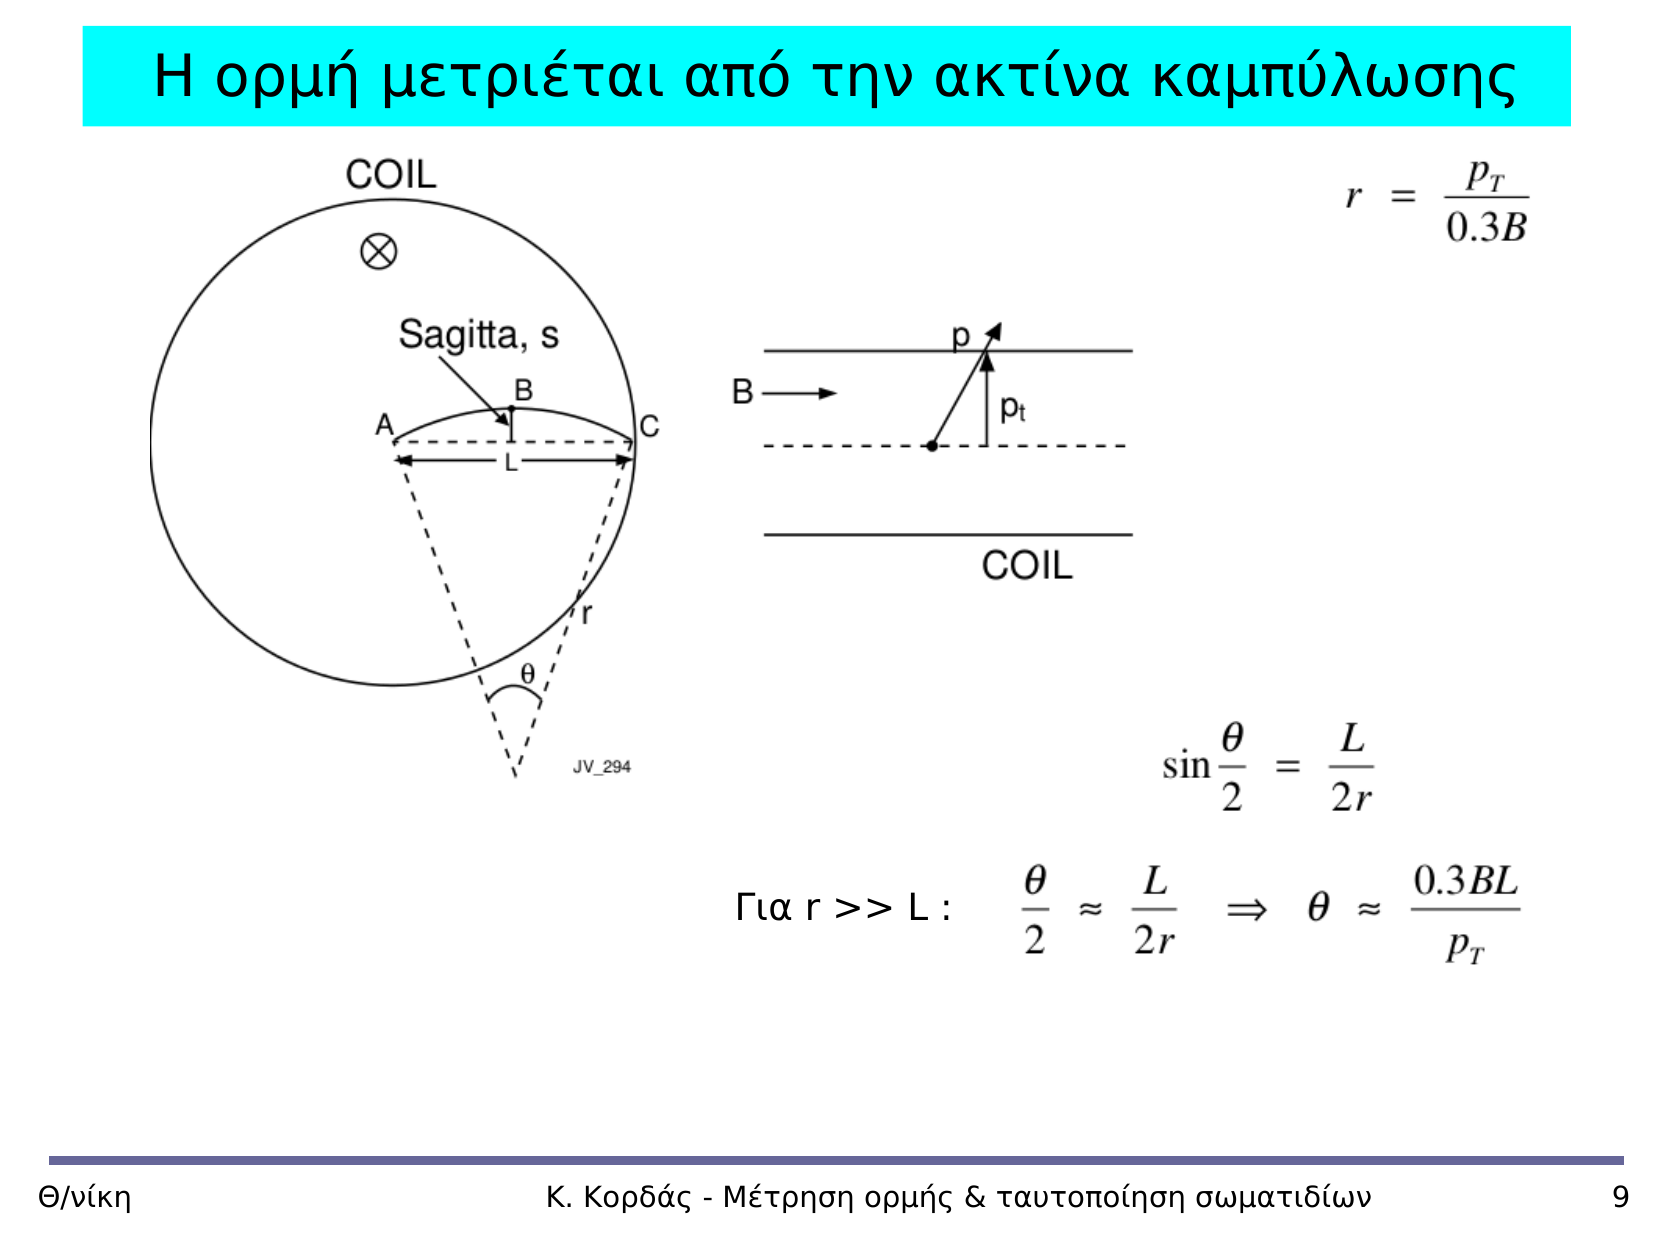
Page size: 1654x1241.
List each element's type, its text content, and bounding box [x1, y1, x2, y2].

title H ορμή μετριέται από την ακτίνα καμπύλωσης [82, 25, 1571, 127]
picture [150, 152, 1538, 985]
picture [1312, 129, 1552, 263]
text_box Για r >> L : [719, 878, 969, 938]
